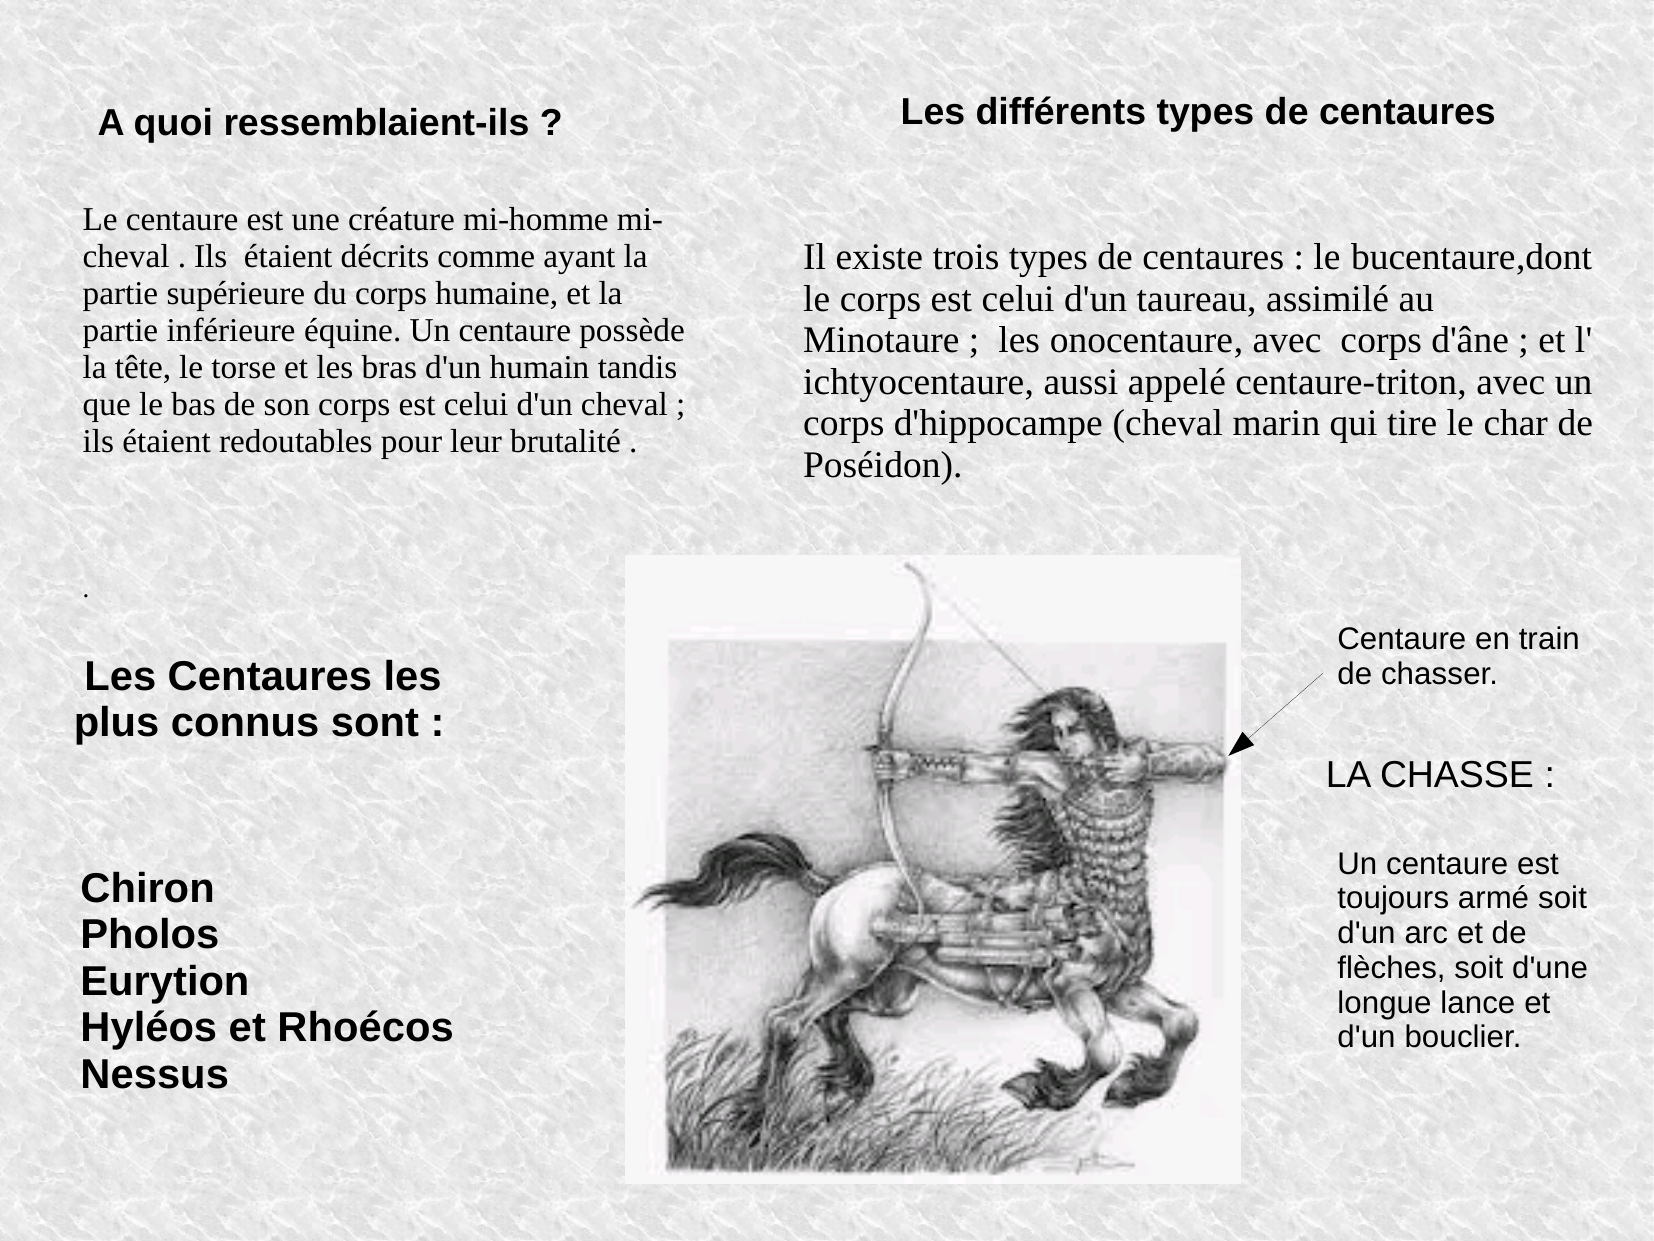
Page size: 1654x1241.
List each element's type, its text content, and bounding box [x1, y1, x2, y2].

text_box Chiron Pholos Eurytion Hyléos et Rhoécos Nessus [65, 826, 485, 1109]
text_box Les Centaures les plus connus sont : [59, 645, 520, 755]
text_box Centaure en train de chasser. [1322, 614, 1607, 709]
text_box Les différents types de centaures [885, 82, 1548, 141]
text_box Il existe trois types de centaures : le bucentaure,dont le corps est celui d'un taureau, assimilé au Minotaure ; les onocentaure, avec corps d'âne ; et l'ichtyocentaure, aussi appelé centaure-triton, avec un corps d'hippocampe (cheval marin qui tire le char de Poséidon). [803, 236, 1595, 492]
text_box A quoi ressemblaient-ils ? [82, 94, 603, 154]
text_box Le centaure est une créature mi-homme mi-cheval . Ils étaient décrits comme ayant la partie supérieure du corps humaine, et la partie inférieure équine. Un centaure possède la tête, le torse et les bras d'un humain tandis que le bas de son corps est celui d'un cheval ; ils étaient redoutables pour leur brutalité . . [82, 200, 697, 755]
text_box LA CHASSE : [1311, 746, 1595, 804]
text_box Un centaure est toujours armé soit d'un arc et de flèches, soit d'une longue lance et d'un bouclier. [1322, 838, 1619, 1062]
picture [0, 0, 1654, 1241]
